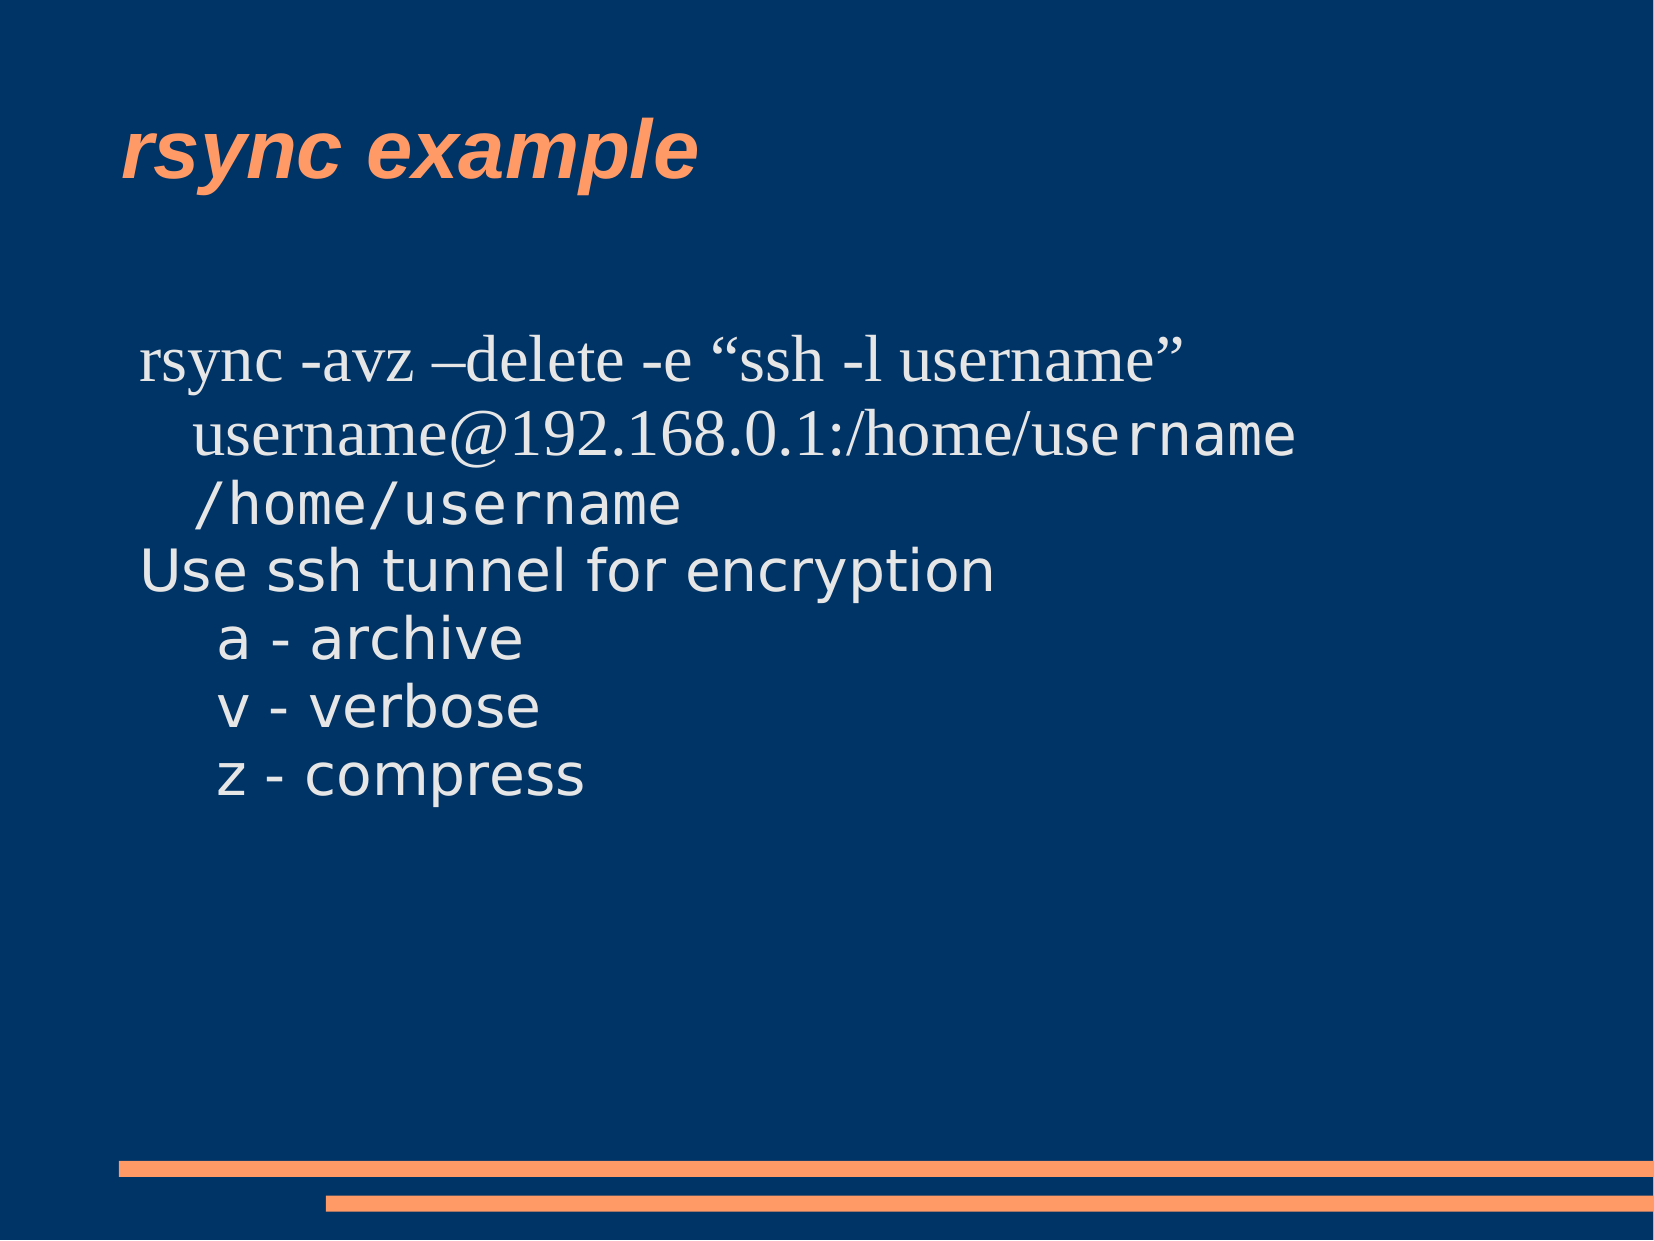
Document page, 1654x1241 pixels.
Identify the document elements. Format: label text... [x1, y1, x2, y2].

title rsync example [121, 46, 1534, 254]
list rsync -avz –delete -e “ssh -l username” username@192.168.0.1:/home/username /home/username Use ssh tunnel for encryption a - archive v - verbose z - compress [121, 322, 1561, 1133]
